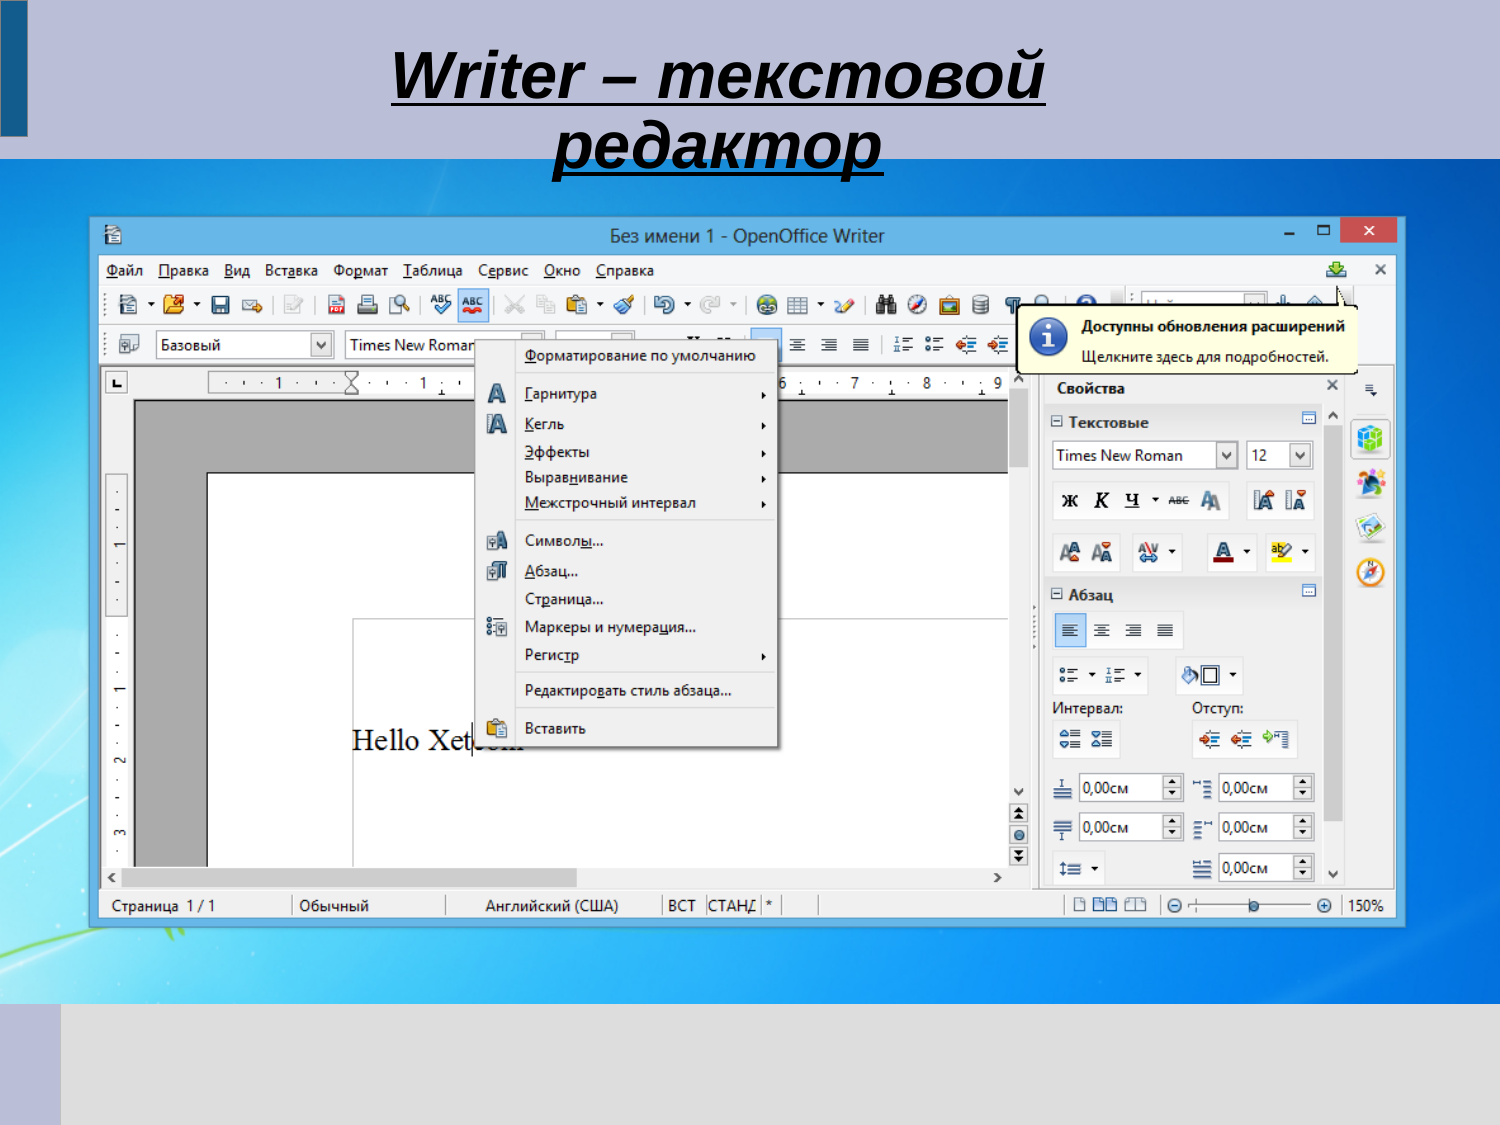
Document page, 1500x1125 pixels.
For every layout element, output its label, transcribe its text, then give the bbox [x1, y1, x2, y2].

picture [0, 159, 1500, 1004]
text_box Writer – текстовой редактор [236, 43, 1201, 188]
